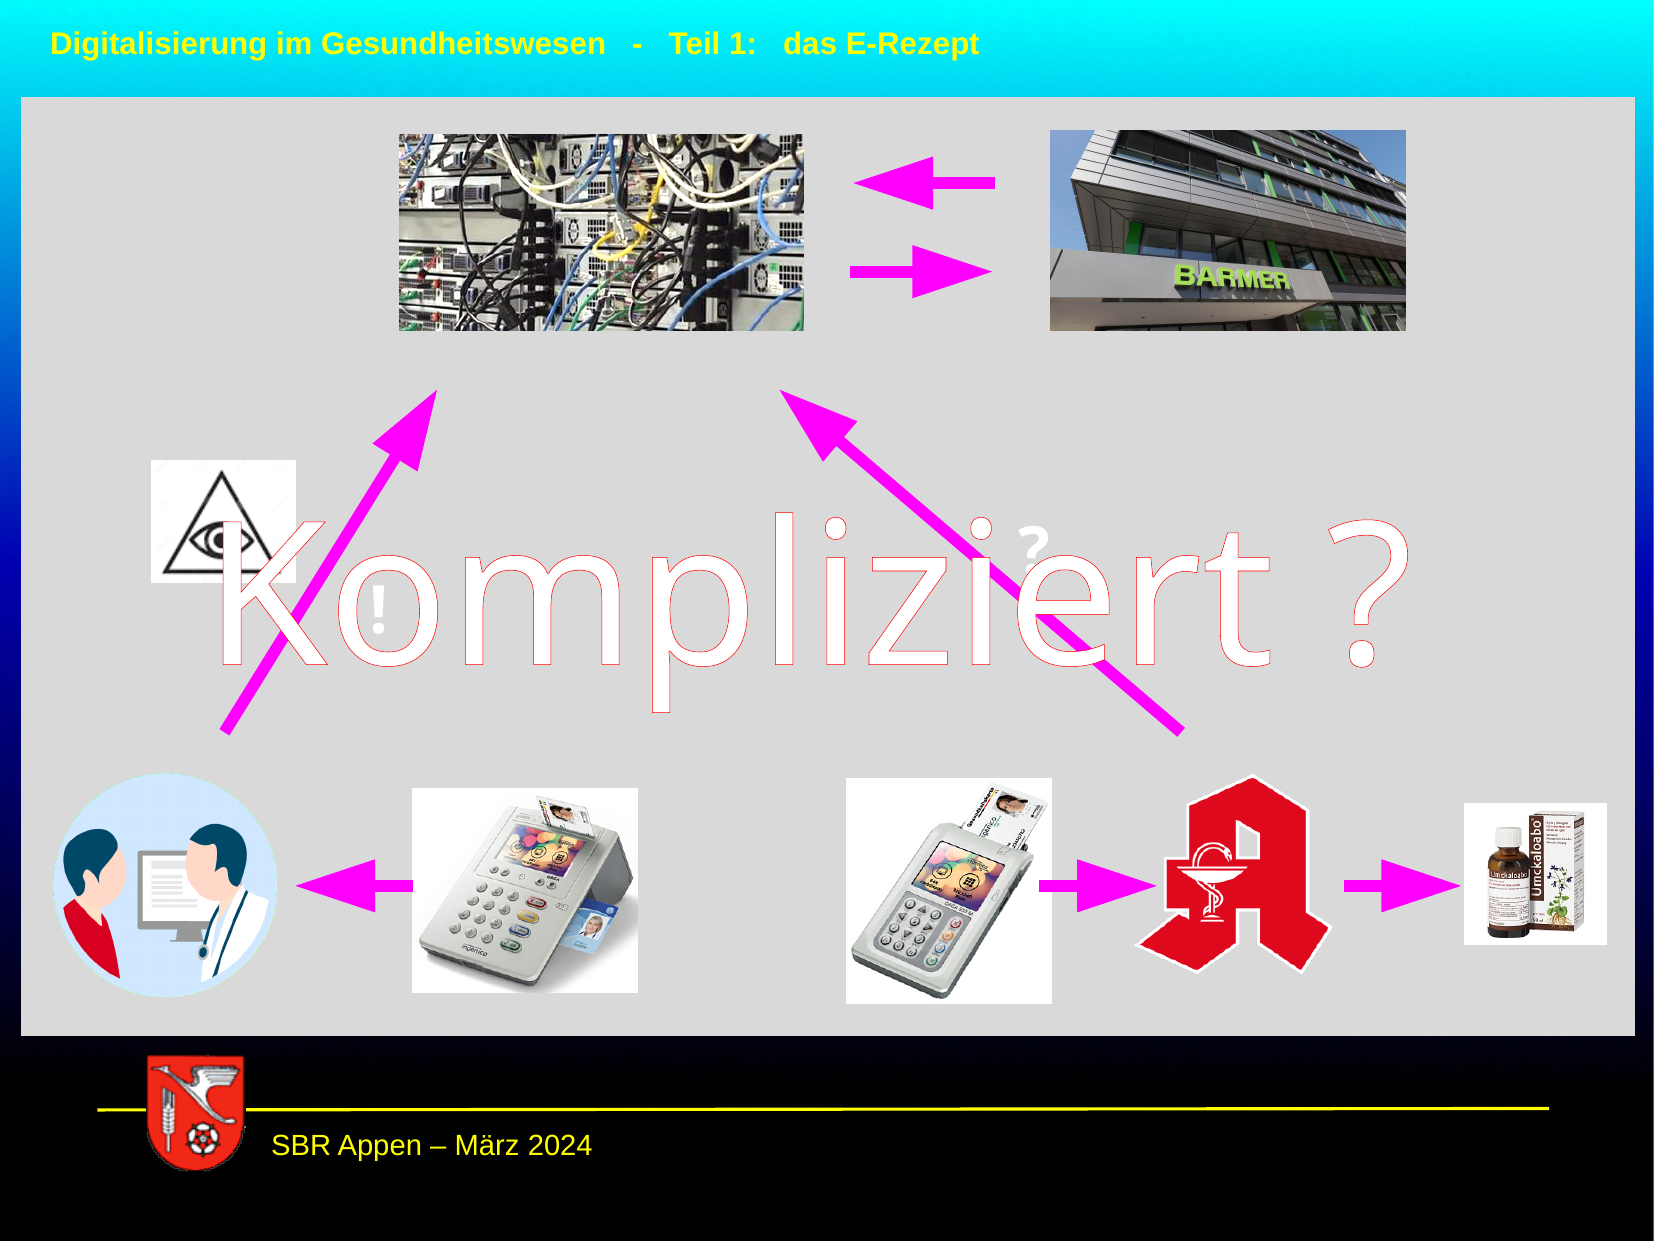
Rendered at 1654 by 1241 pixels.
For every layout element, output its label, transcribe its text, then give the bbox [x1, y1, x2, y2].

text_box SBR Appen – März 2024 [256, 1121, 760, 1170]
picture [0, 0, 1654, 1241]
text_box Digitalisierung im Gesundheitswesen - Teil 1: das E-Rezept [35, 19, 1049, 71]
text_box Kompliziert ? [188, 443, 1548, 768]
